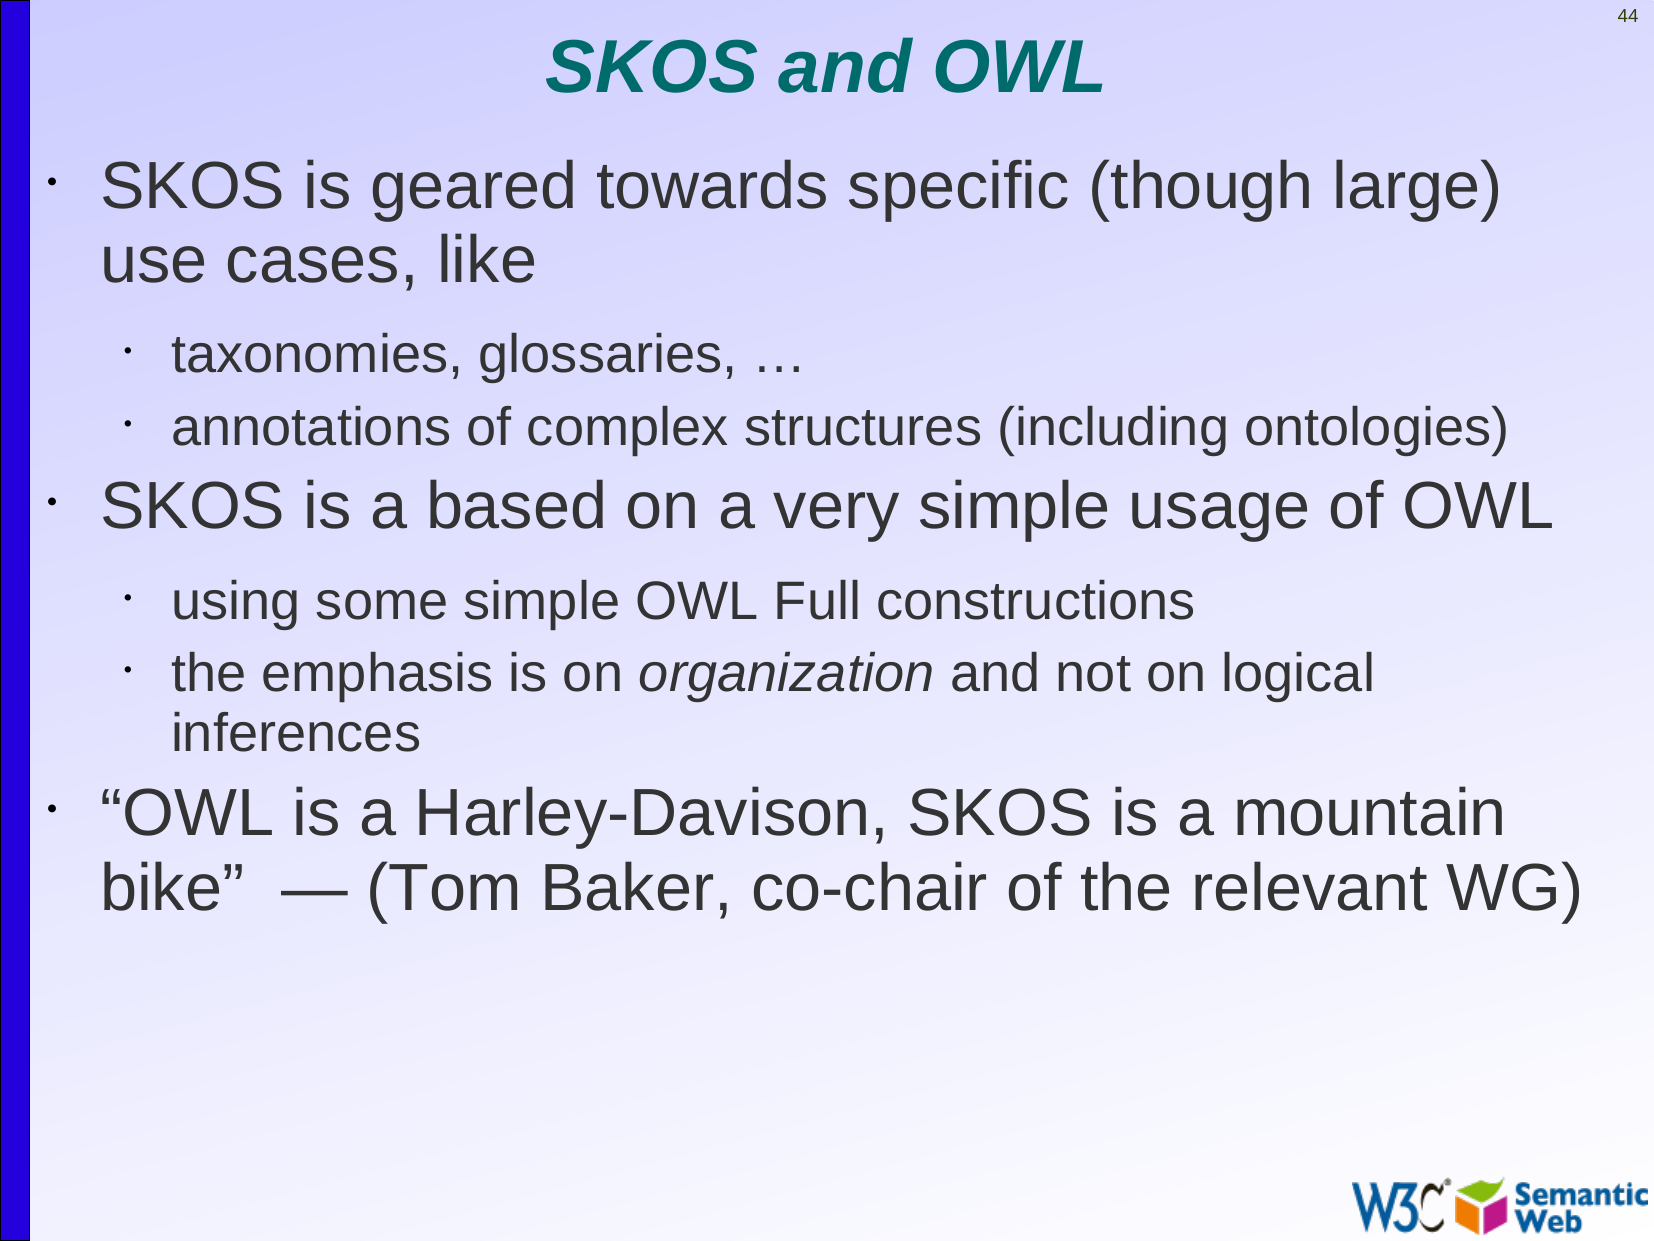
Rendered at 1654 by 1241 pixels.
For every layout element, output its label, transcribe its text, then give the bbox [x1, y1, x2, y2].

picture [1352, 1175, 1648, 1235]
title SKOS and OWL [0, 5, 1654, 125]
list SKOS is geared towards specific (though large) use cases, like taxonomies, glossaries, … annotations of complex structures (including ontologies) SKOS is a based on a very simple usage of OWL using some simple OWL Full constructions the emphasis is on organization and not on logical inferences “OWL is a Harley-Davison, SKOS is a mountain bike” — (Tom Baker, co-chair of the relevant WG) [29, 147, 1624, 1119]
